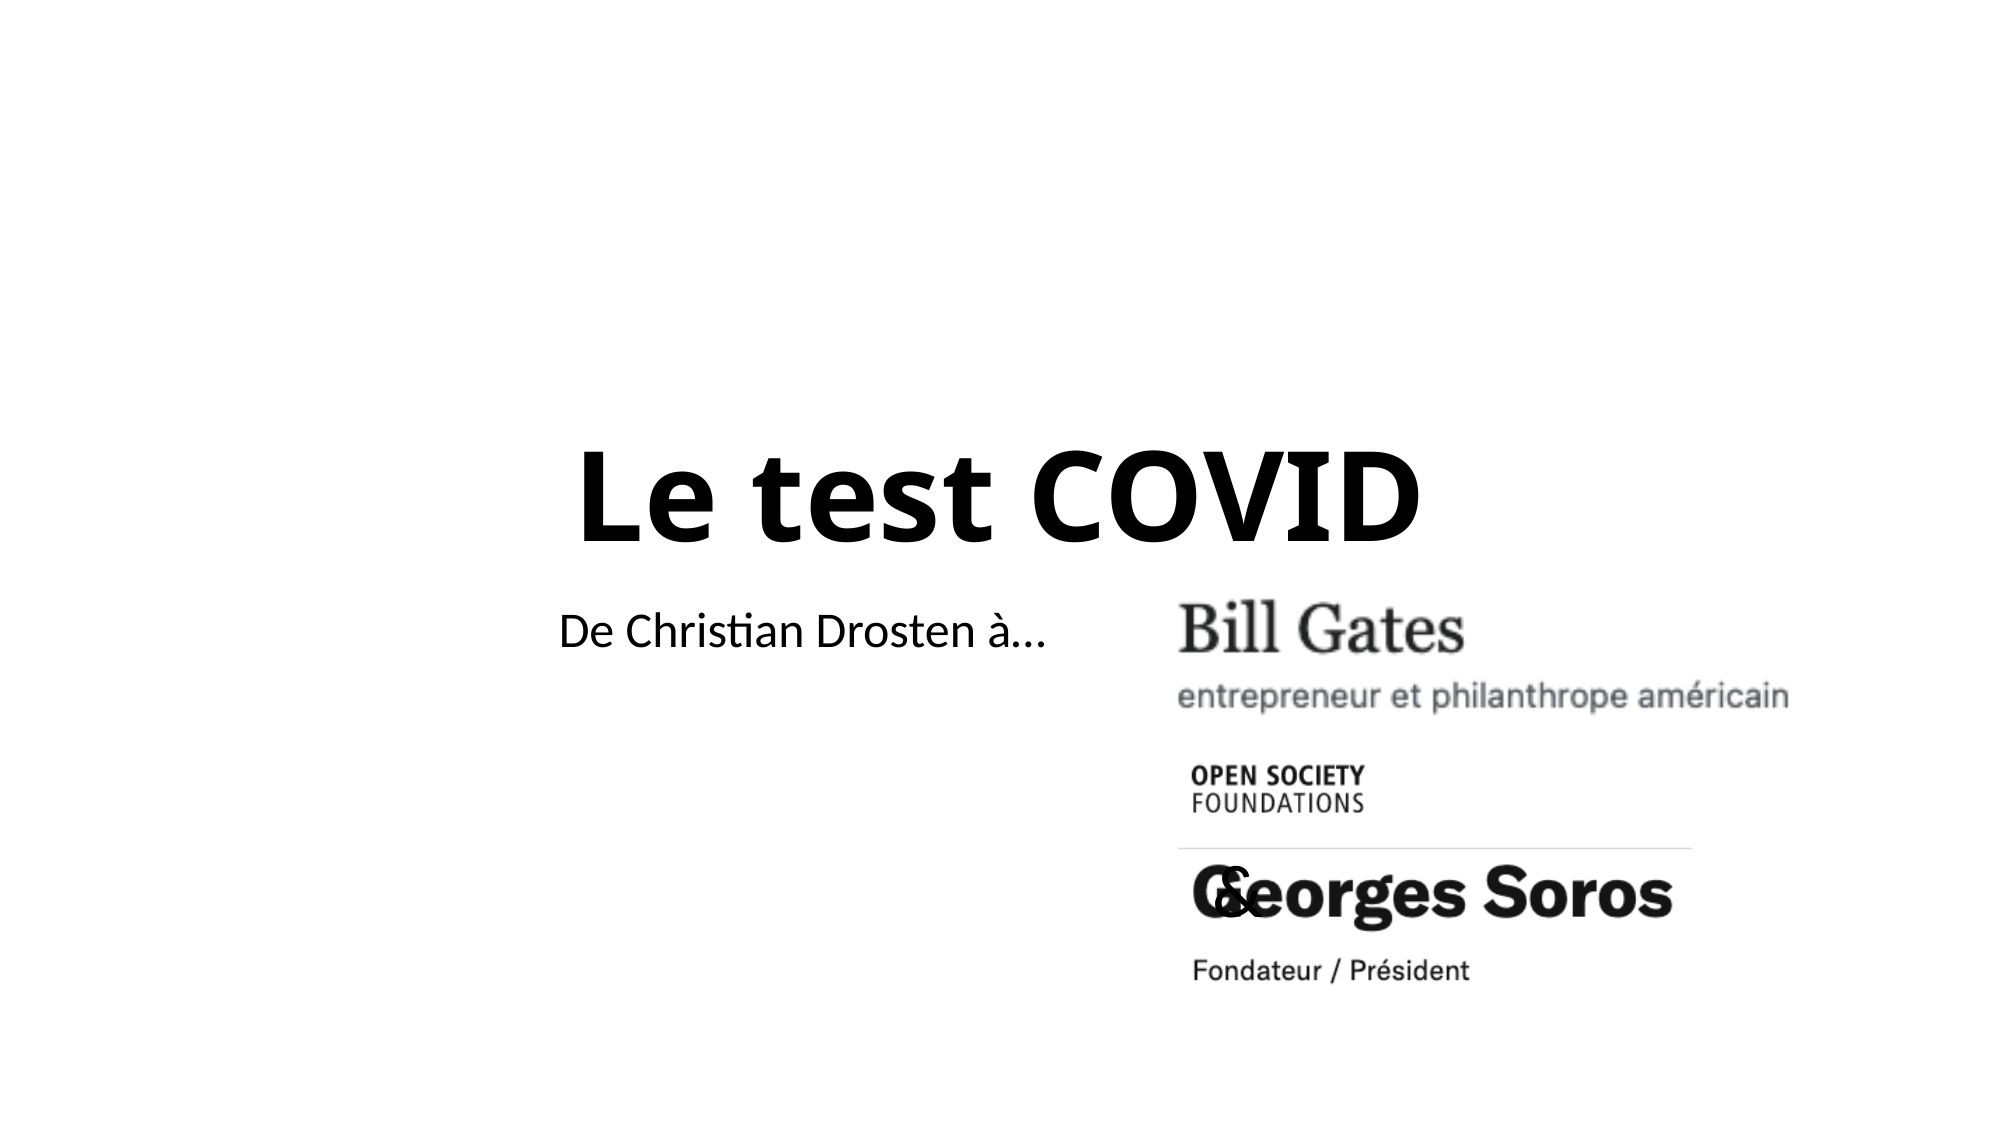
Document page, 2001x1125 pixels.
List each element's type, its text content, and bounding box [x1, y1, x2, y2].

picture [1157, 575, 1811, 741]
text_box & [1078, 764, 1610, 833]
picture [1178, 755, 1692, 1000]
subtitle De Christian Drosten à… [127, 597, 1157, 715]
title Le test COVID [249, 184, 1750, 576]
